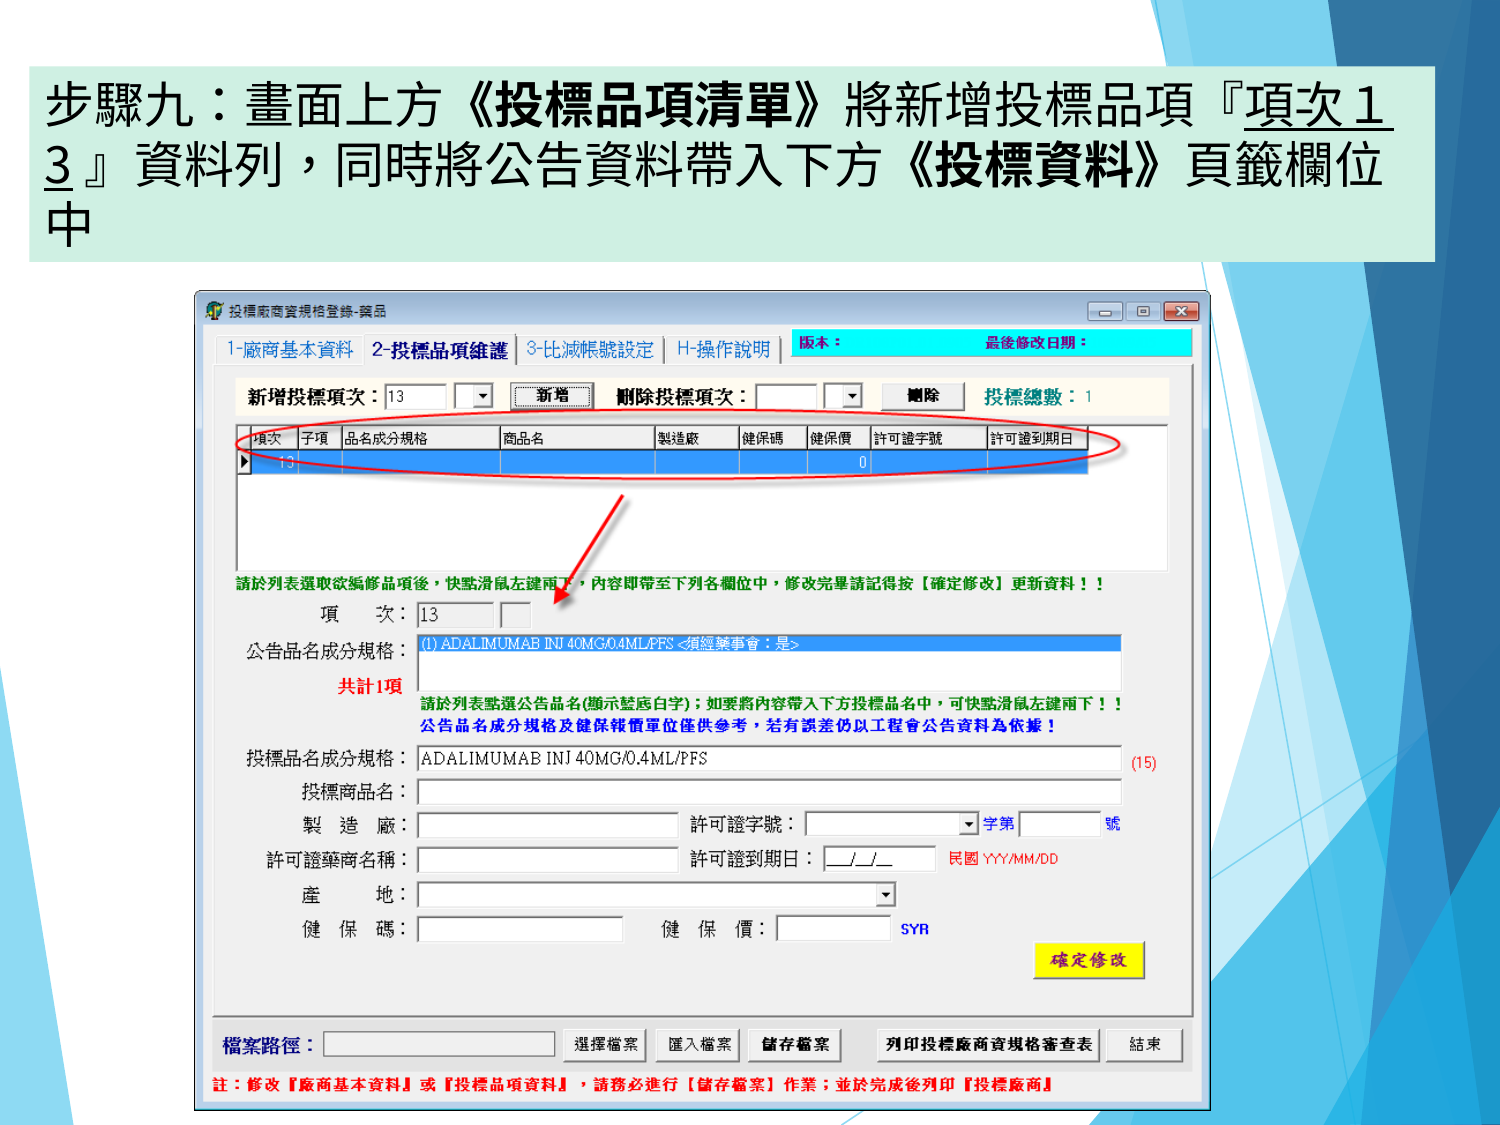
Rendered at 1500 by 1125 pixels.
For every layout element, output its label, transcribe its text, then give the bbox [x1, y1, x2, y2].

text_box 步驟九：畫面上方《投標品項清單》將新增投標品項『項次１3』資料列，同時將公告資料帶入下方《投標資料》頁籤欄位中 [29, 66, 1436, 262]
picture [194, 290, 1211, 1111]
